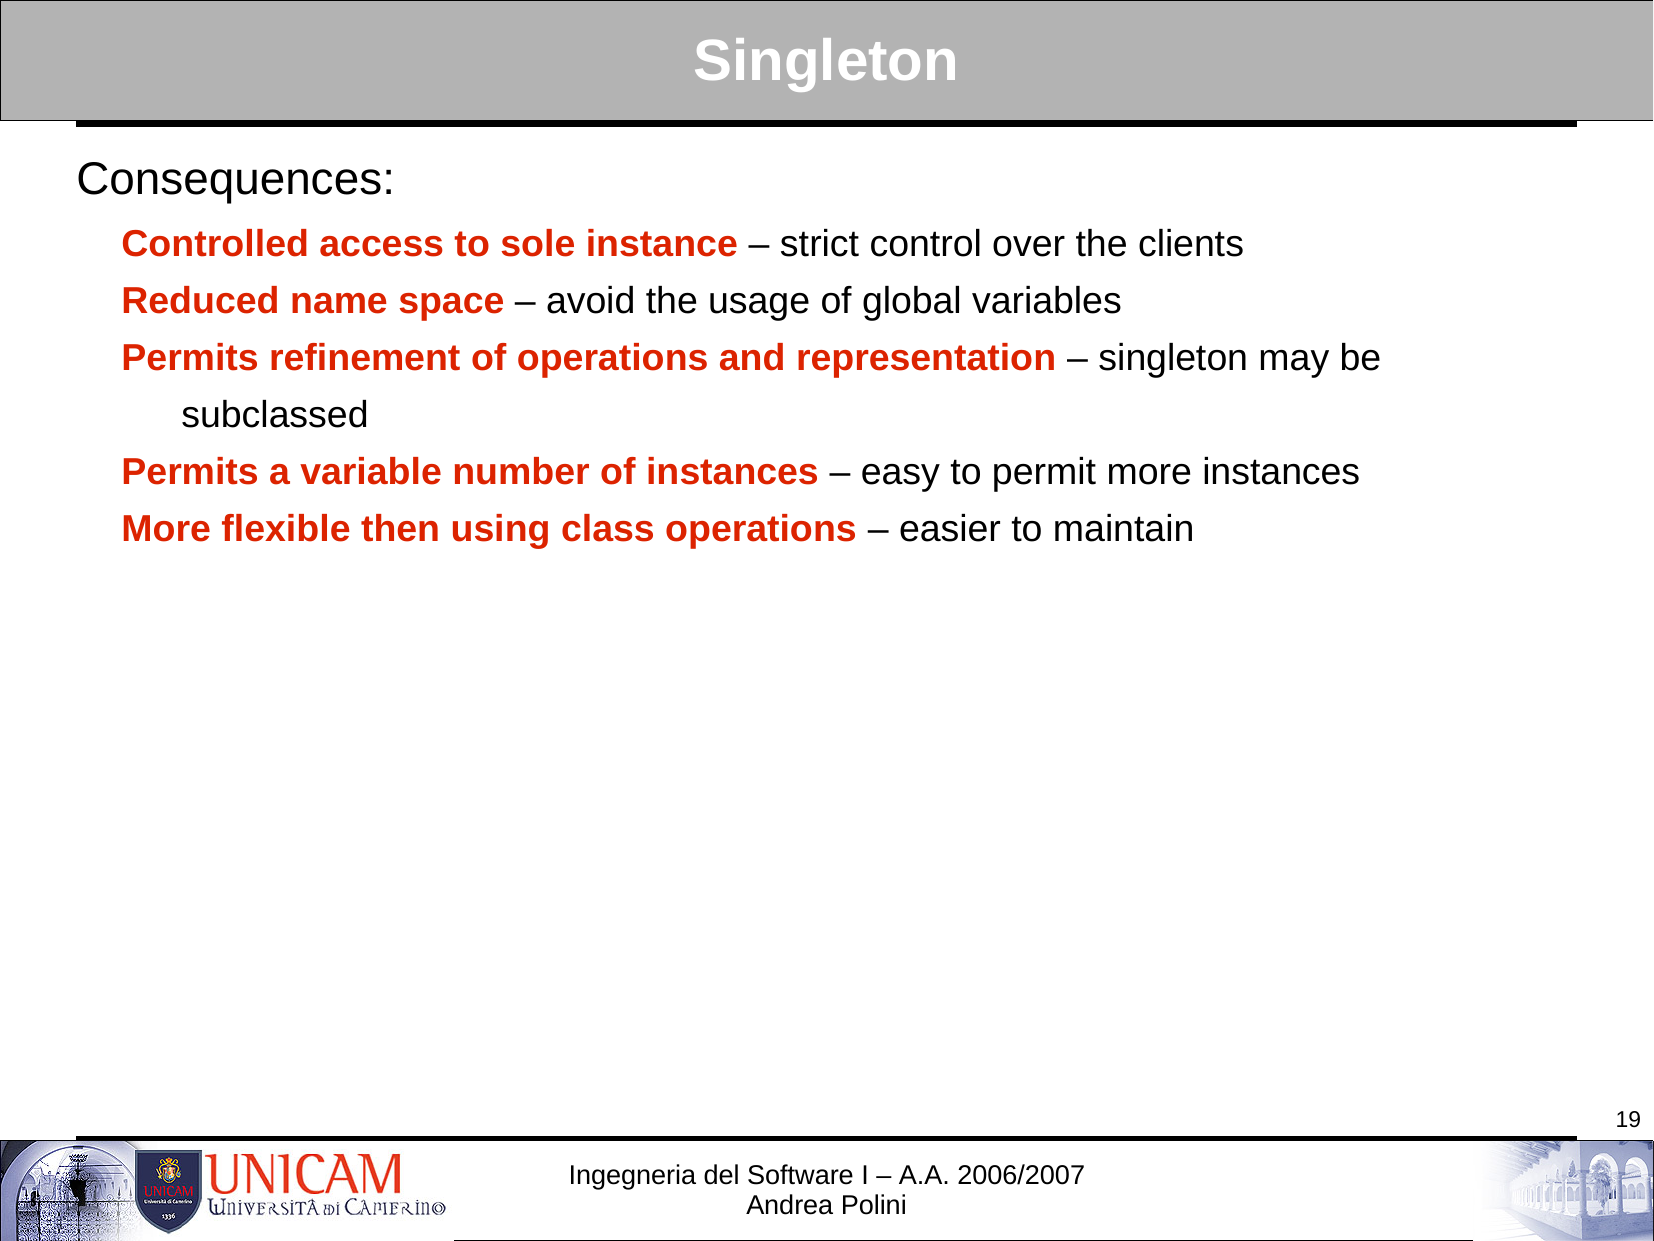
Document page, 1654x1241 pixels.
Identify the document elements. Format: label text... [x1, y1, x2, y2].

picture [1473, 1141, 1654, 1241]
title Singleton [0, 0, 1653, 121]
list Consequences: Controlled access to sole instance – strict control over the clients Reduced name space – avoid the usage of global variables Permits refinement of operations and representation – singleton may be subclassed Permits a variable number of instances – easy to permit more instances More flexible then using class operations – easier to maintain [76, 152, 1577, 671]
picture [0, 1141, 454, 1241]
